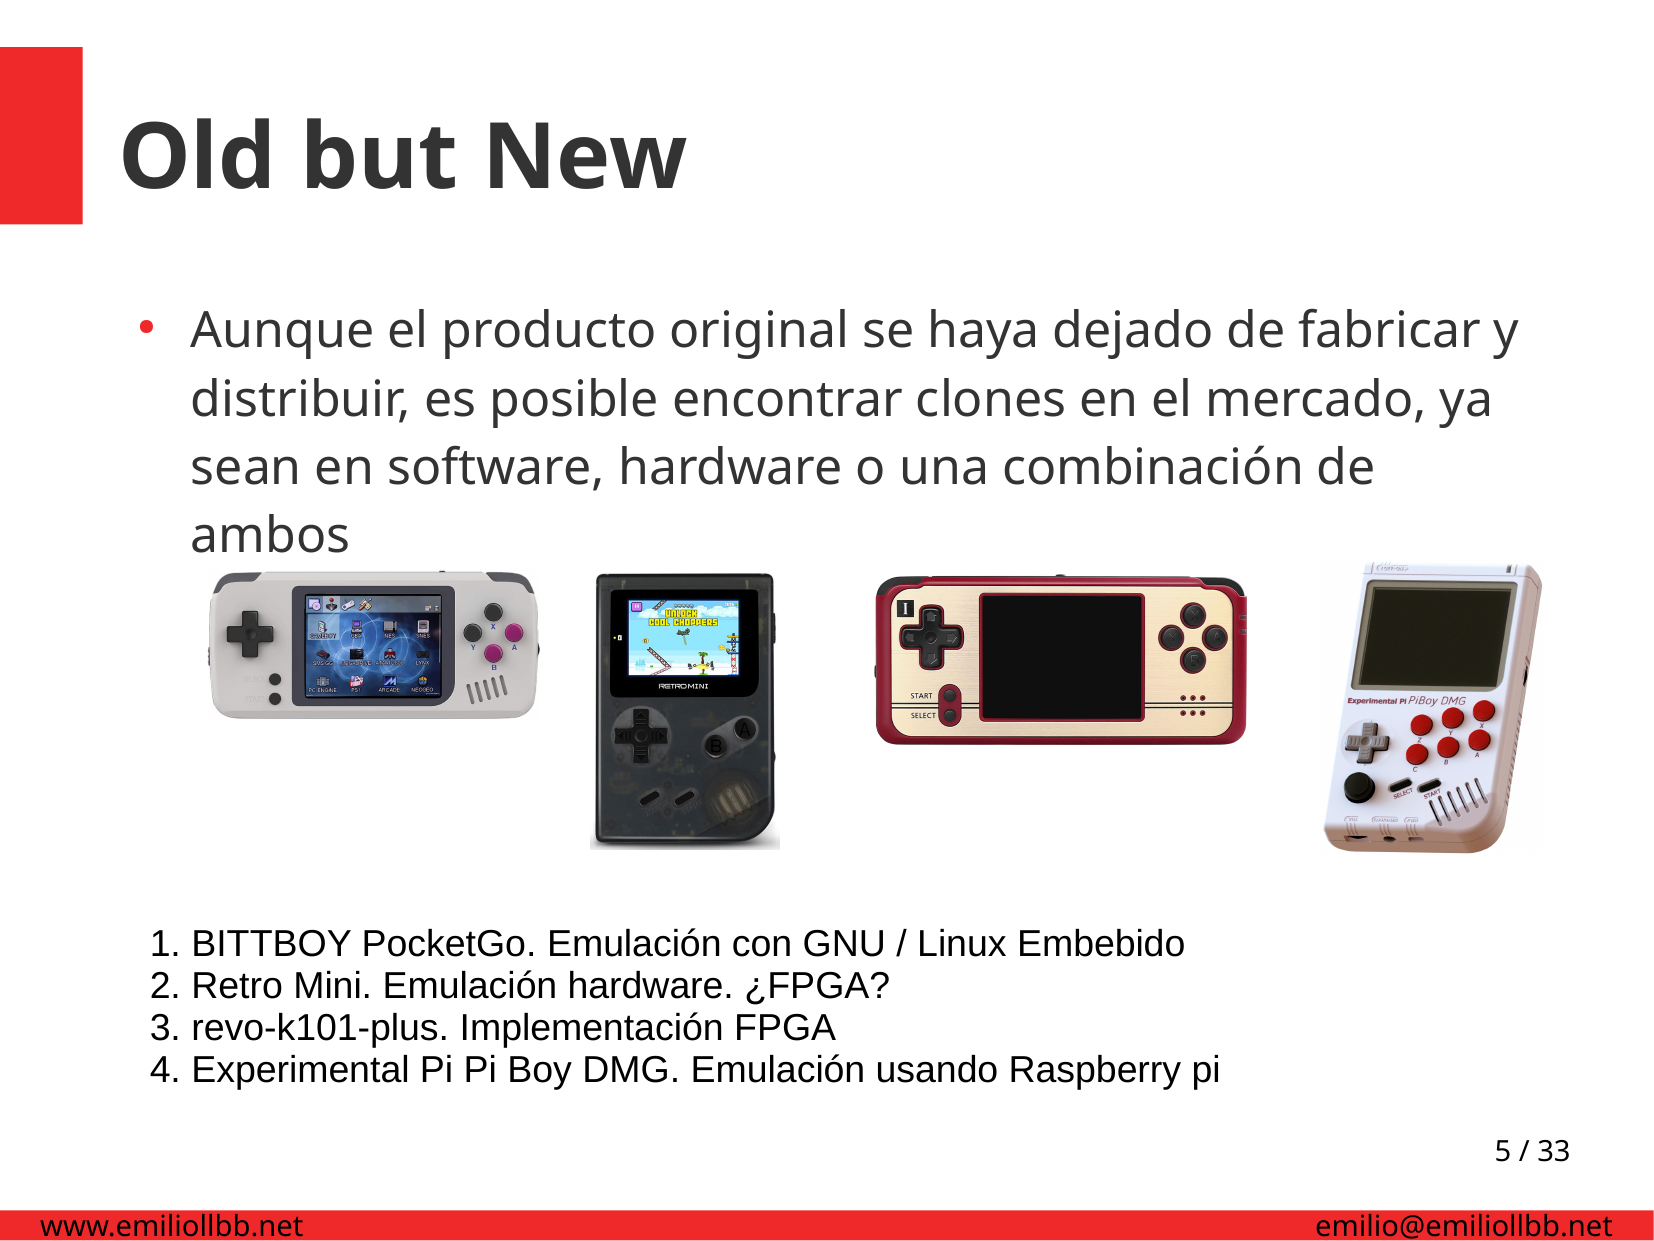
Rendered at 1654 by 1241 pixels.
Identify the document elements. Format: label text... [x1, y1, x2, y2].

picture [207, 569, 541, 721]
text_box 1. BITTBOY PocketGo. Emulación con GNU / Linux Embebido 2. Retro Mini. Emulación hardware. ¿FPGA? 3. revo-k101-plus. Implementación FPGA 4. Experimental Pi Pi Boy DMG. Emulación usando Raspberry pi [135, 915, 1396, 1140]
picture [1320, 560, 1545, 856]
title Old but New [118, 49, 1571, 257]
picture [590, 569, 781, 850]
list Aunque el producto original se haya dejado de fabricar y distribuir, es posible encontrar clones en el mercado, ya sean en software, hardware o una combinación de ambos [120, 294, 1538, 556]
picture [870, 569, 1251, 749]
